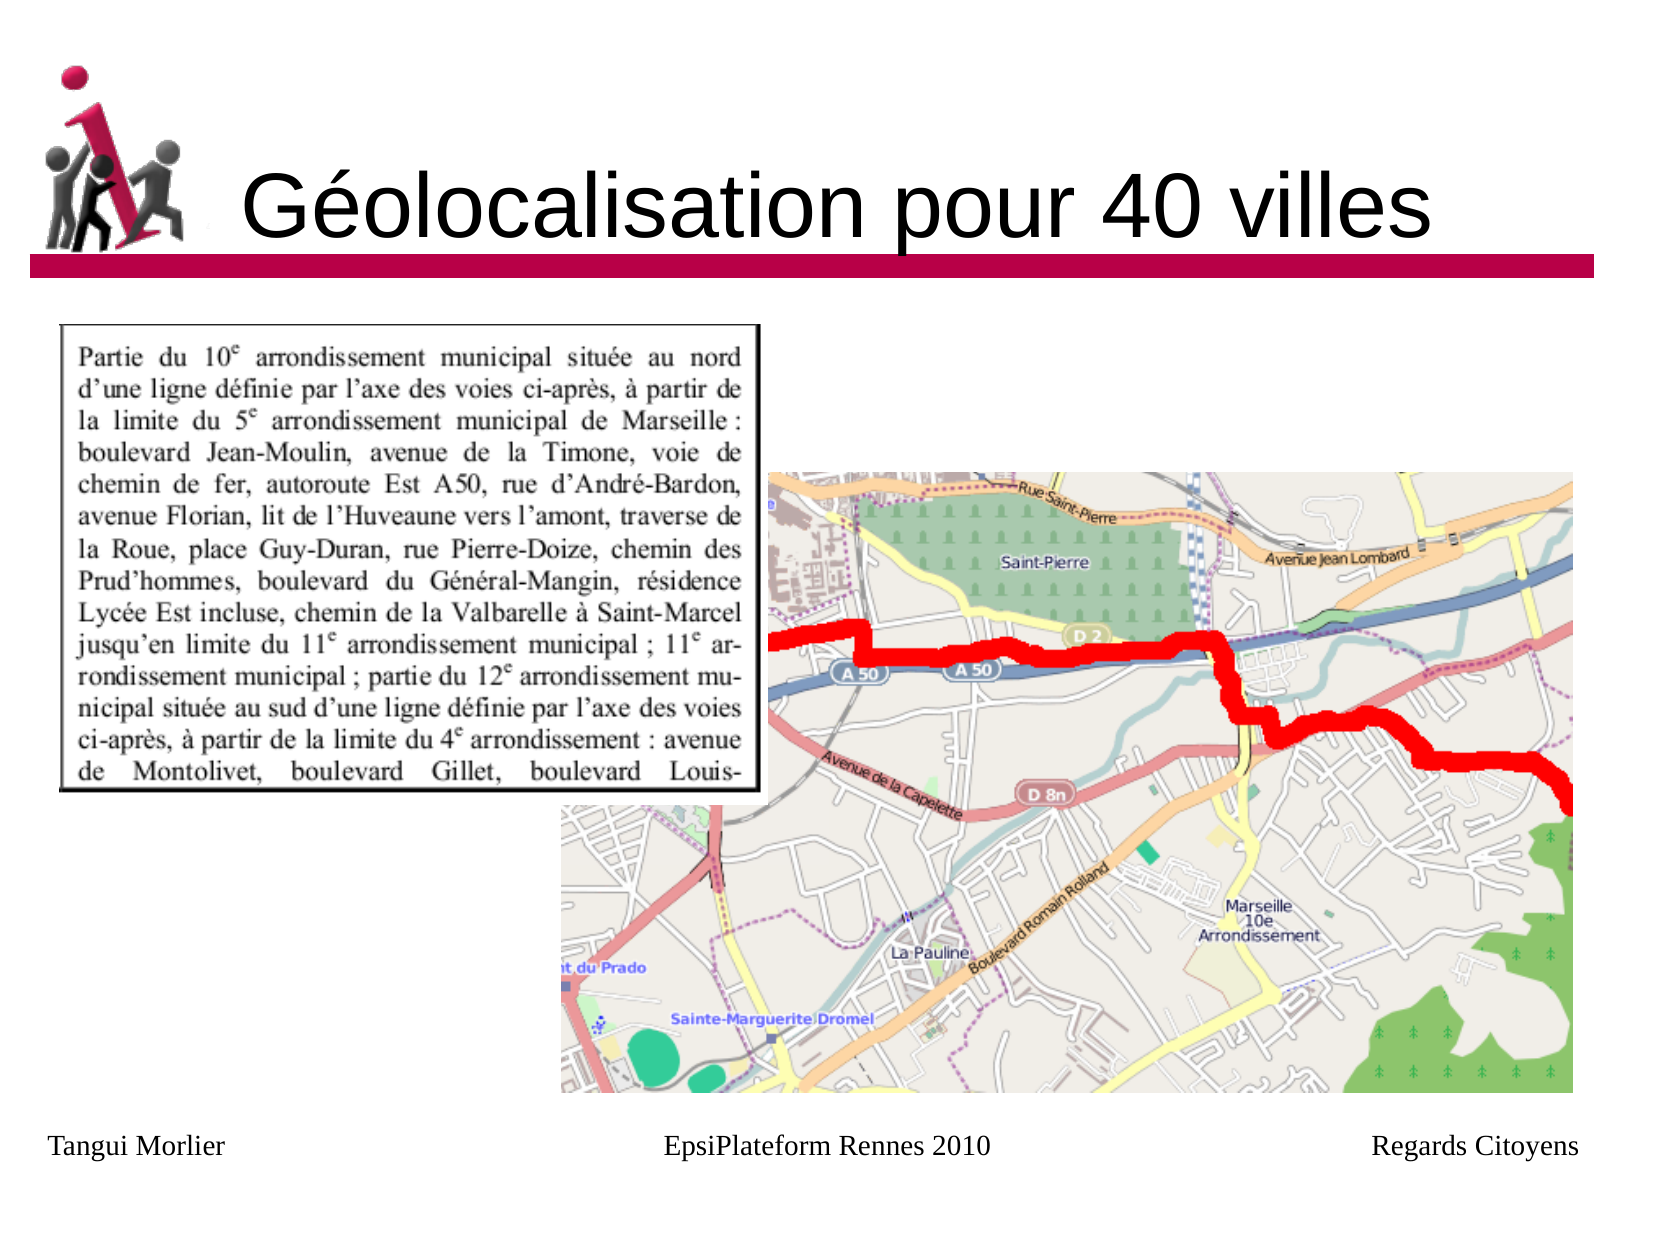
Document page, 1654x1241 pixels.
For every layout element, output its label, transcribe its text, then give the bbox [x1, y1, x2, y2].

title Géolocalisation pour 40 villes [106, 109, 1595, 303]
picture [29, 60, 210, 254]
picture [59, 324, 1573, 1093]
